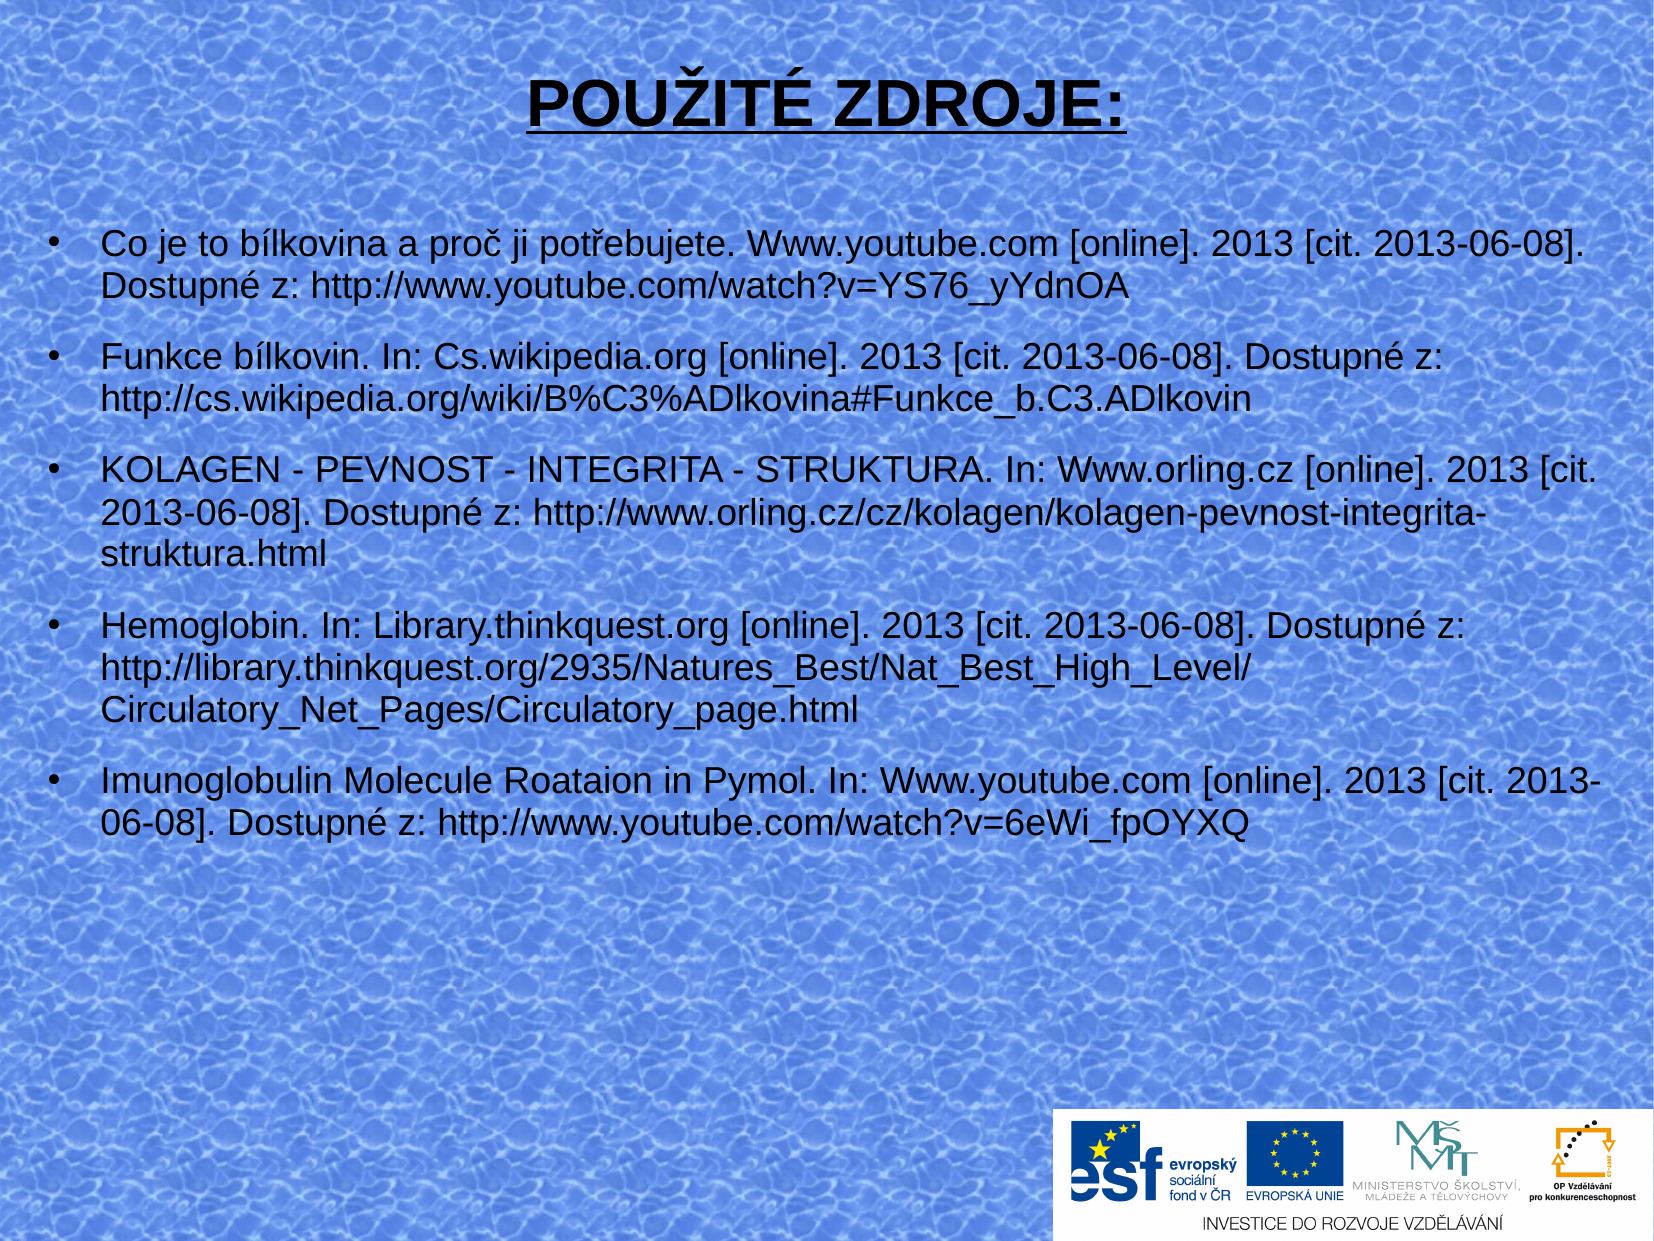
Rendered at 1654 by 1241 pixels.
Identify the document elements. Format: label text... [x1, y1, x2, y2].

title POUŽITÉ ZDROJE: [82, 0, 1571, 81]
list Co je to bílkovina a proč ji potřebujete. Www.youtube.com [online]. 2013 [cit. 2013-06-08]. Dostupné z: http://www.youtube.com/watch?v=YS76_yYdnOA Funkce bílkovin. In: Cs.wikipedia.org [online]. 2013 [cit. 2013-06-08]. Dostupné z: http://cs.wikipedia.org/wiki/B%C3%ADlkovina#Funkce_b.C3.ADlkovin KOLAGEN - PEVNOST - INTEGRITA - STRUKTURA. In: Www.orling.cz [online]. 2013 [cit. 2013-06-08]. Dostupné z: http://www.orling.cz/cz/kolagen/kolagen-pevnost-integrita-struktura.html Hemoglobin. In: Library.thinkquest.org [online]. 2013 [cit. 2013-06-08]. Dostupné z: http://library.thinkquest.org/2935/Natures_Best/Nat_Best_High_Level/Circulatory_Net_Pages/Circulatory_page.html Imunoglobulin Molecule Roataion in Pymol. In: Www.youtube.com [online]. 2013 [cit. 2013-06-08]. Dostupné z: http://www.youtube.com/watch?v=6eWi_fpOYXQ [29, 81, 1625, 988]
picture [0, 0, 1654, 1241]
